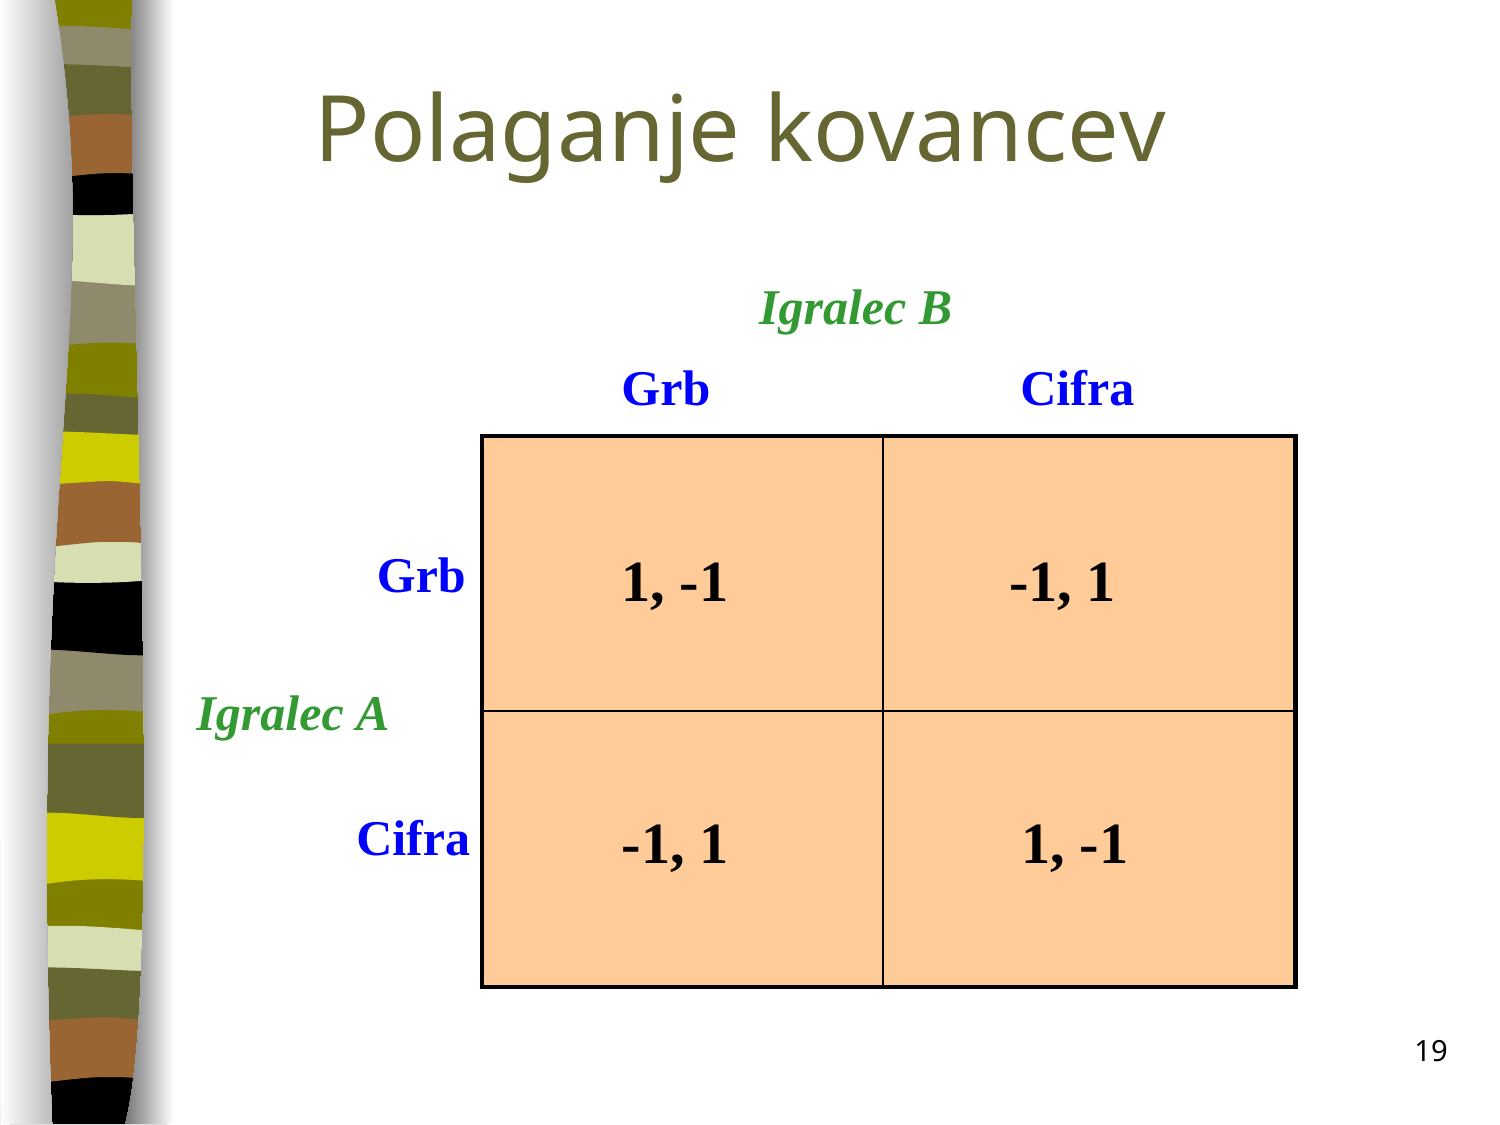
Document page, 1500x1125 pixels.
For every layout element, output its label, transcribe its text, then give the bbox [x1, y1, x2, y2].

text_box Grb [361, 535, 481, 611]
text_box Cifra [341, 798, 486, 873]
text_box Grb [606, 348, 726, 423]
text_box -1, 1 [606, 798, 744, 883]
text_box [482, 435, 1296, 987]
text_box 1, -1 [606, 535, 744, 621]
text_box Igralec A [181, 673, 405, 748]
text_box 1, -1 [1006, 798, 1144, 883]
text_box Cifra [1005, 348, 1150, 423]
text_box Igralec B [744, 267, 1000, 342]
title Polaganje kovancev [300, 0, 1500, 188]
text_box -1, 1 [994, 535, 1132, 621]
text_box <number> [1149, 1025, 1463, 1101]
